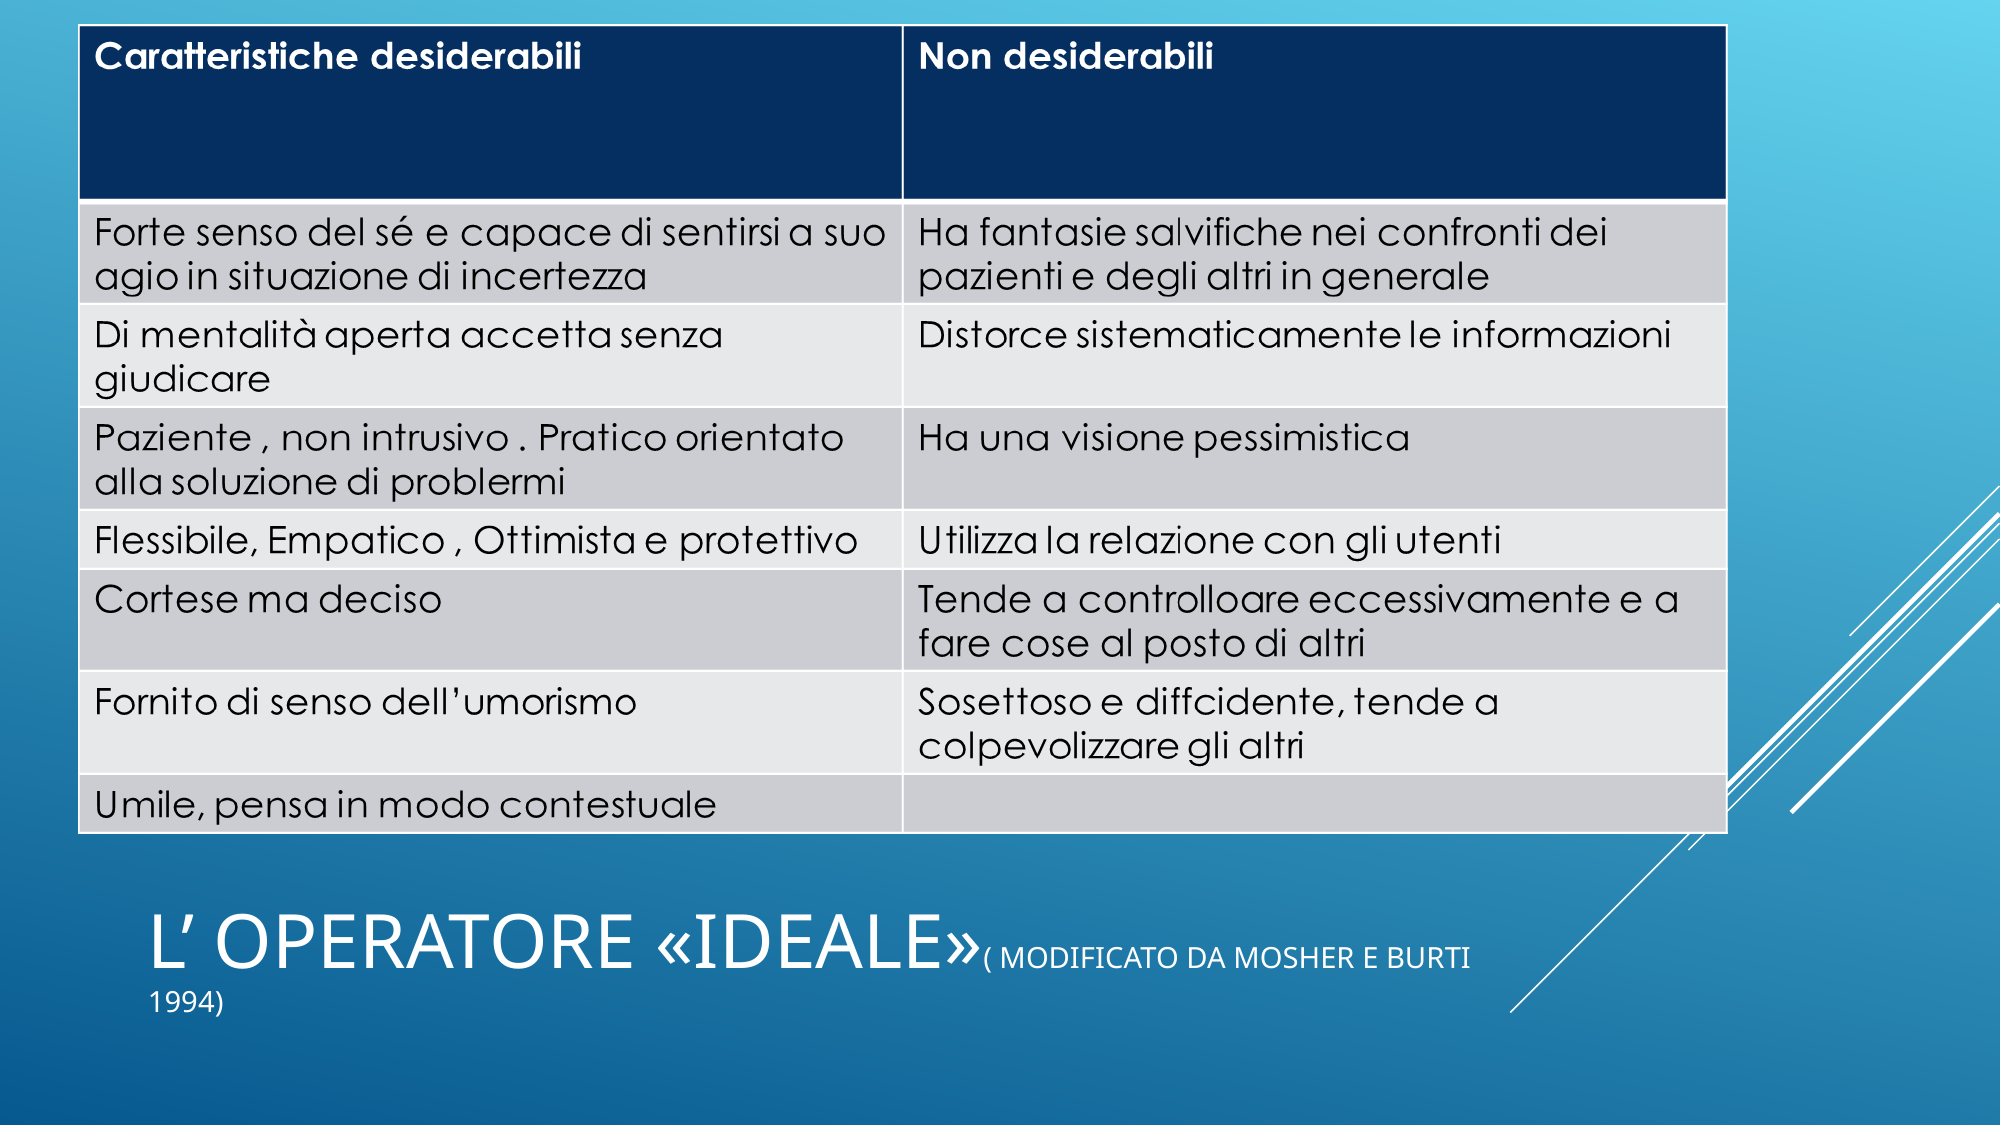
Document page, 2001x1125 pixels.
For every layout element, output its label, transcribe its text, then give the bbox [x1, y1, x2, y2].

title L’ operatore «ideale»( modificato da mosher e Burti 1994) [132, 847, 1533, 1080]
picture [78, 22, 1729, 847]
